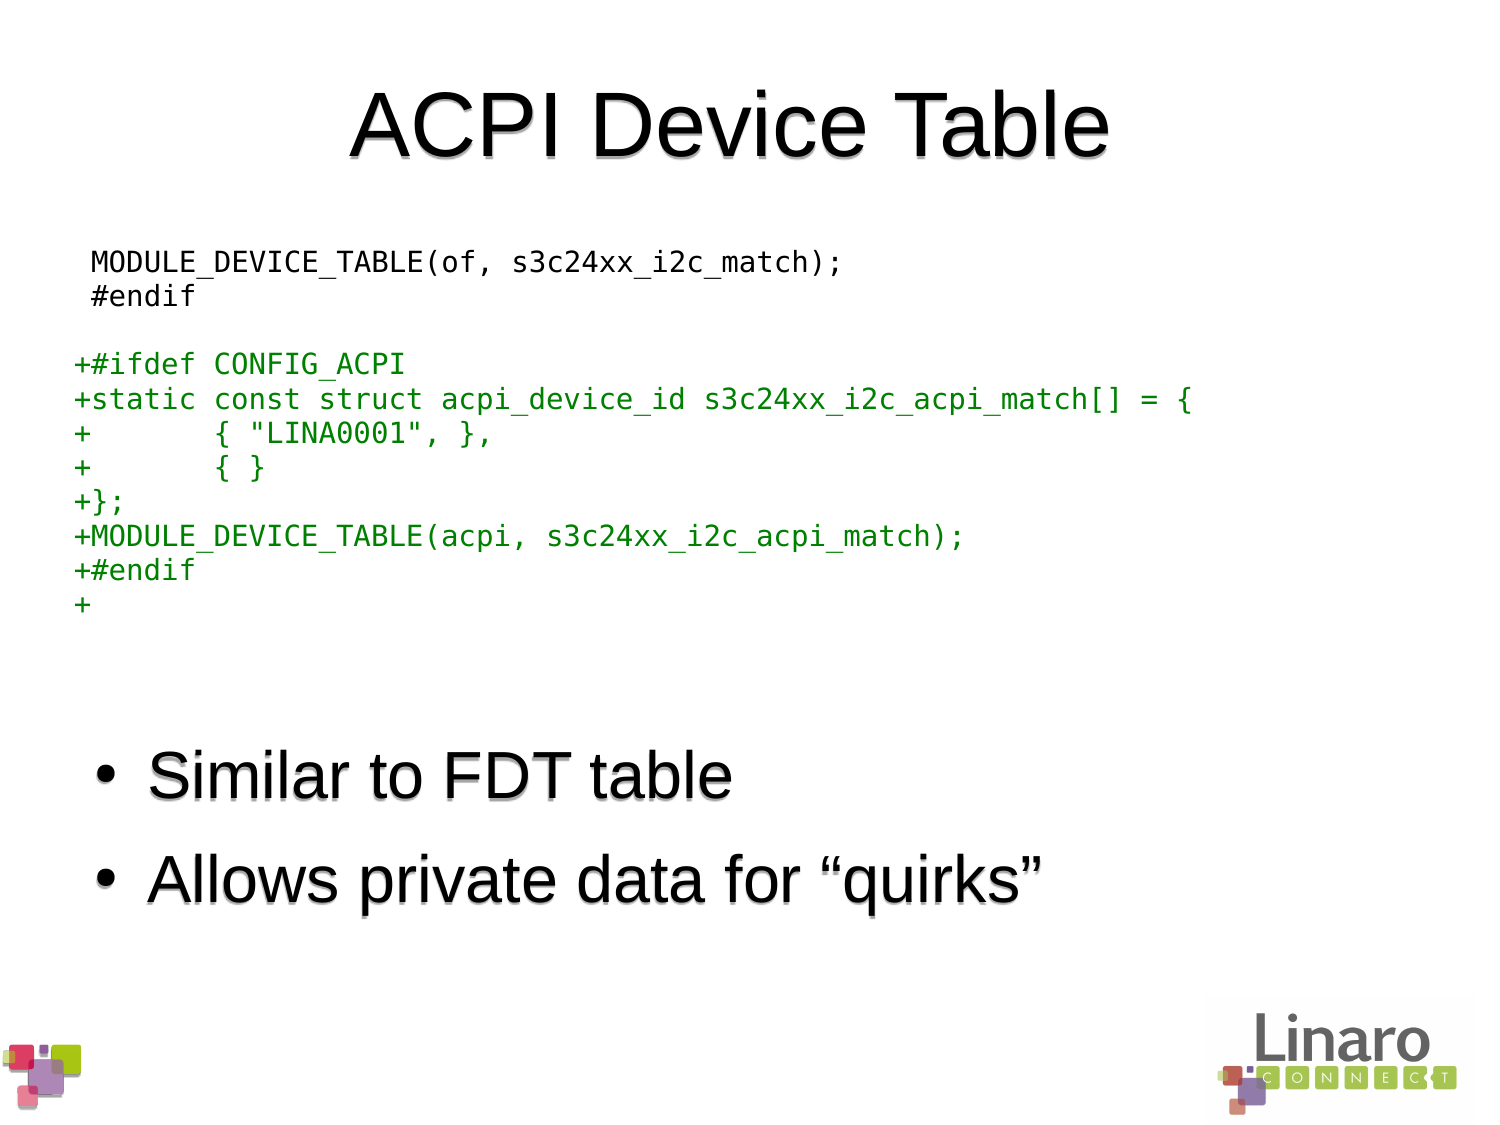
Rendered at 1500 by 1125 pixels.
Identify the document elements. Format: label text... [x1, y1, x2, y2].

list Similar to FDT table Allows private data for “quirks” [76, 737, 1427, 928]
text_box MODULE_DEVICE_TABLE(of, s3c24xx_i2c_match); #endif +#ifdef CONFIG_ACPI +static const struct acpi_device_id s3c24xx_i2c_acpi_match[] = { + { "LINA0001", }, + { } +}; +MODULE_DEVICE_TABLE(acpi, s3c24xx_i2c_acpi_match); +#endif + [59, 237, 1441, 630]
picture [0, 1041, 84, 1125]
title ACPI Device Table [56, 27, 1407, 223]
picture [1205, 995, 1475, 1125]
